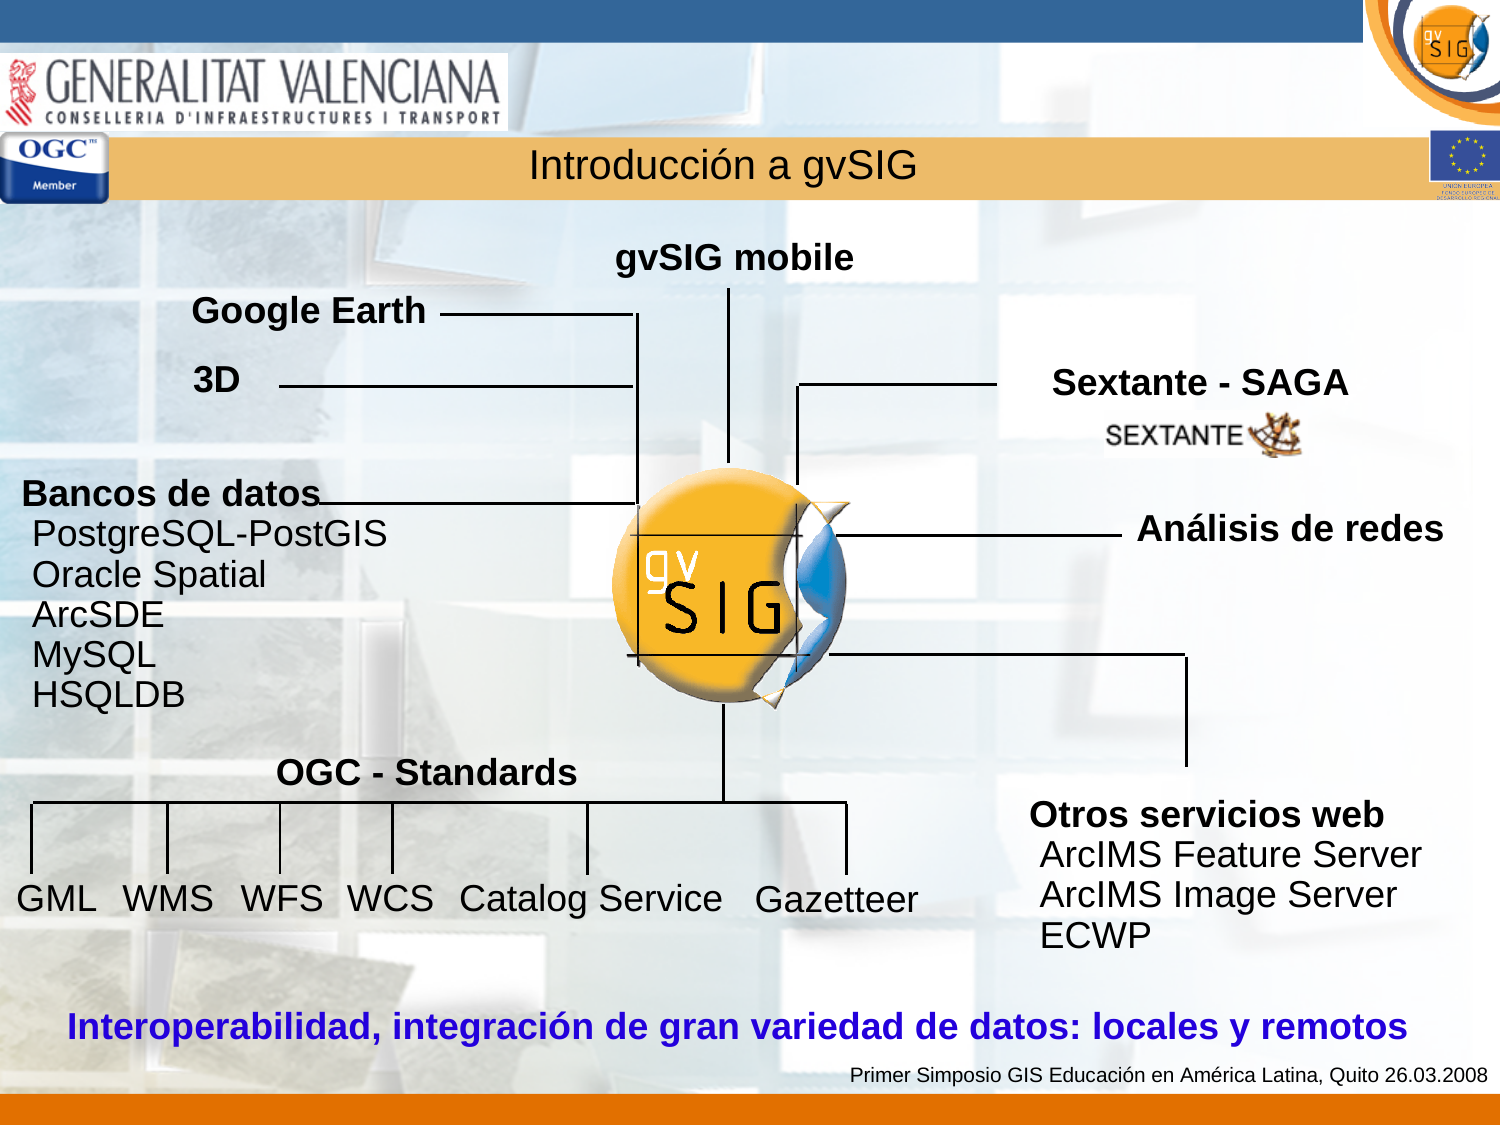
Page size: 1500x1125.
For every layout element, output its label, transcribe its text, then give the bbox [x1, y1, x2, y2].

picture [1429, 129, 1500, 200]
text_box Sextante - SAGA [1053, 365, 1375, 406]
text_box WMS [141, 879, 240, 922]
picture [1104, 410, 1308, 458]
picture [1363, 0, 1500, 127]
text_box Introducción a gvSIG [528, 144, 957, 191]
text_box GML [16, 879, 141, 922]
picture [607, 465, 852, 712]
text_box 3D [194, 362, 264, 403]
text_box WCS [346, 879, 459, 922]
text_box Gazetteer [754, 879, 1026, 922]
picture [0, 53, 508, 131]
text_box Interoperabilidad, integración de gran variedad de datos: locales y remotos [68, 1009, 1412, 1050]
text_box Google Earth [192, 292, 434, 334]
text_box Otros servicios web ArcIMS Feature Server ArcIMS Image Server ECWP [1030, 796, 1466, 958]
text_box OGC - Standards [277, 755, 583, 796]
text_box Bancos de datos PostgreSQL-PostGIS Oracle Spatial ArcSDE MySQL HSQLDB [22, 475, 403, 718]
text_box gvSIG mobile [616, 240, 892, 281]
text_box WFS [240, 879, 346, 922]
text_box Catalog Service [459, 879, 730, 922]
picture [0, 132, 109, 204]
text_box Análisis de redes [1137, 510, 1479, 552]
